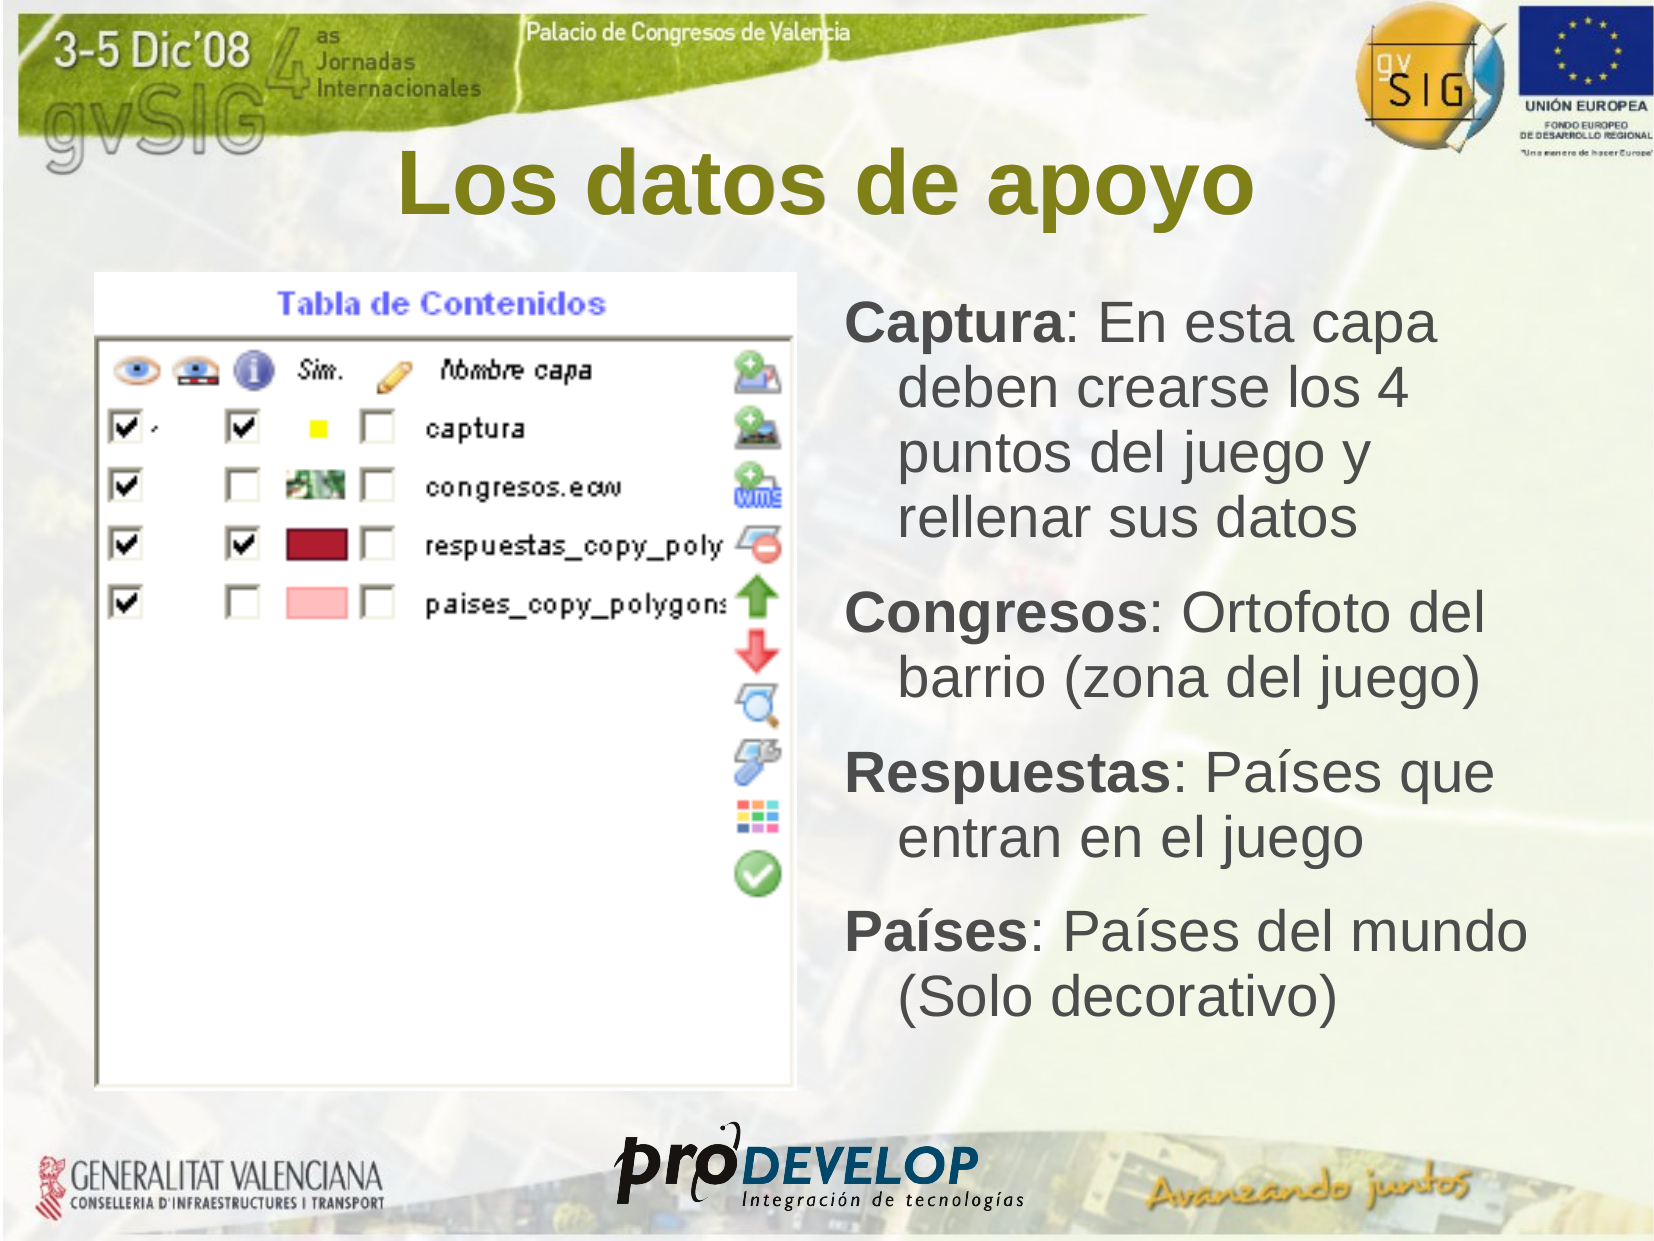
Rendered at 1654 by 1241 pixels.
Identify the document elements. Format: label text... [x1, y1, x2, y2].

title Los datos de apoyo [82, 78, 1571, 287]
list Captura: En esta capa deben crearse los 4 puntos del juego y rellenar sus datos Congresos: Ortofoto del barrio (zona del juego) Respuestas: Países que entran en el juego Países: Países del mundo (Solo decorativo) [826, 290, 1572, 1094]
picture [3, 0, 1654, 1241]
